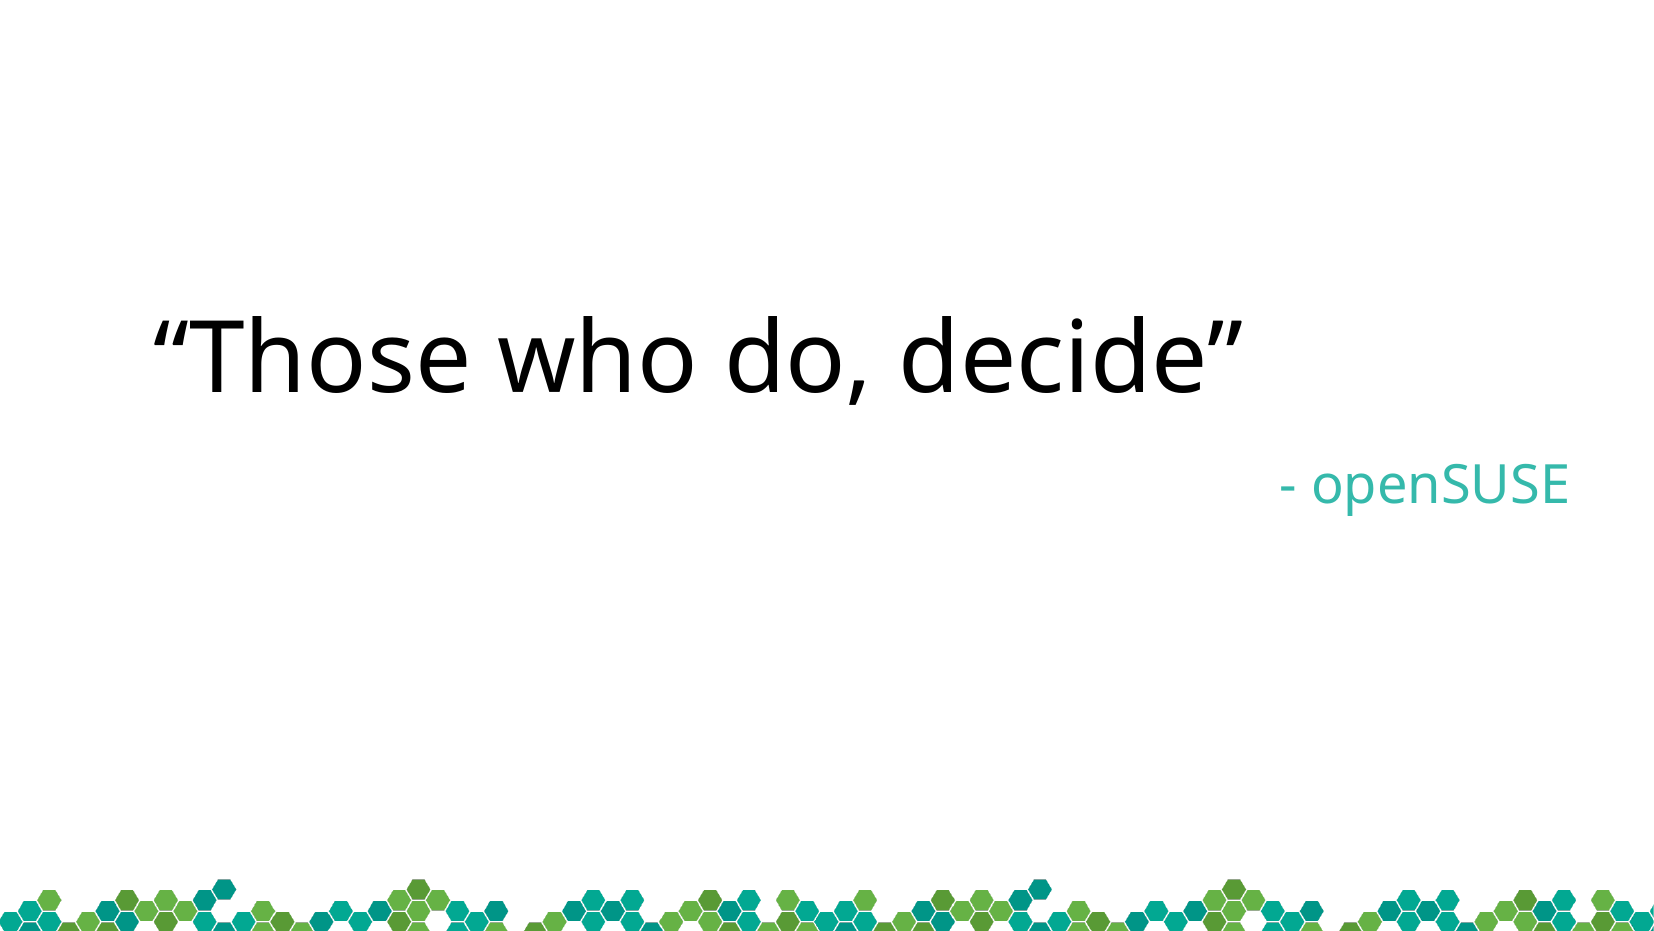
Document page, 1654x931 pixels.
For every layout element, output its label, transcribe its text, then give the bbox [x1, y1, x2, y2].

list “Those who do, decide” - openSUSE [82, 285, 1571, 758]
picture [0, 871, 1654, 931]
